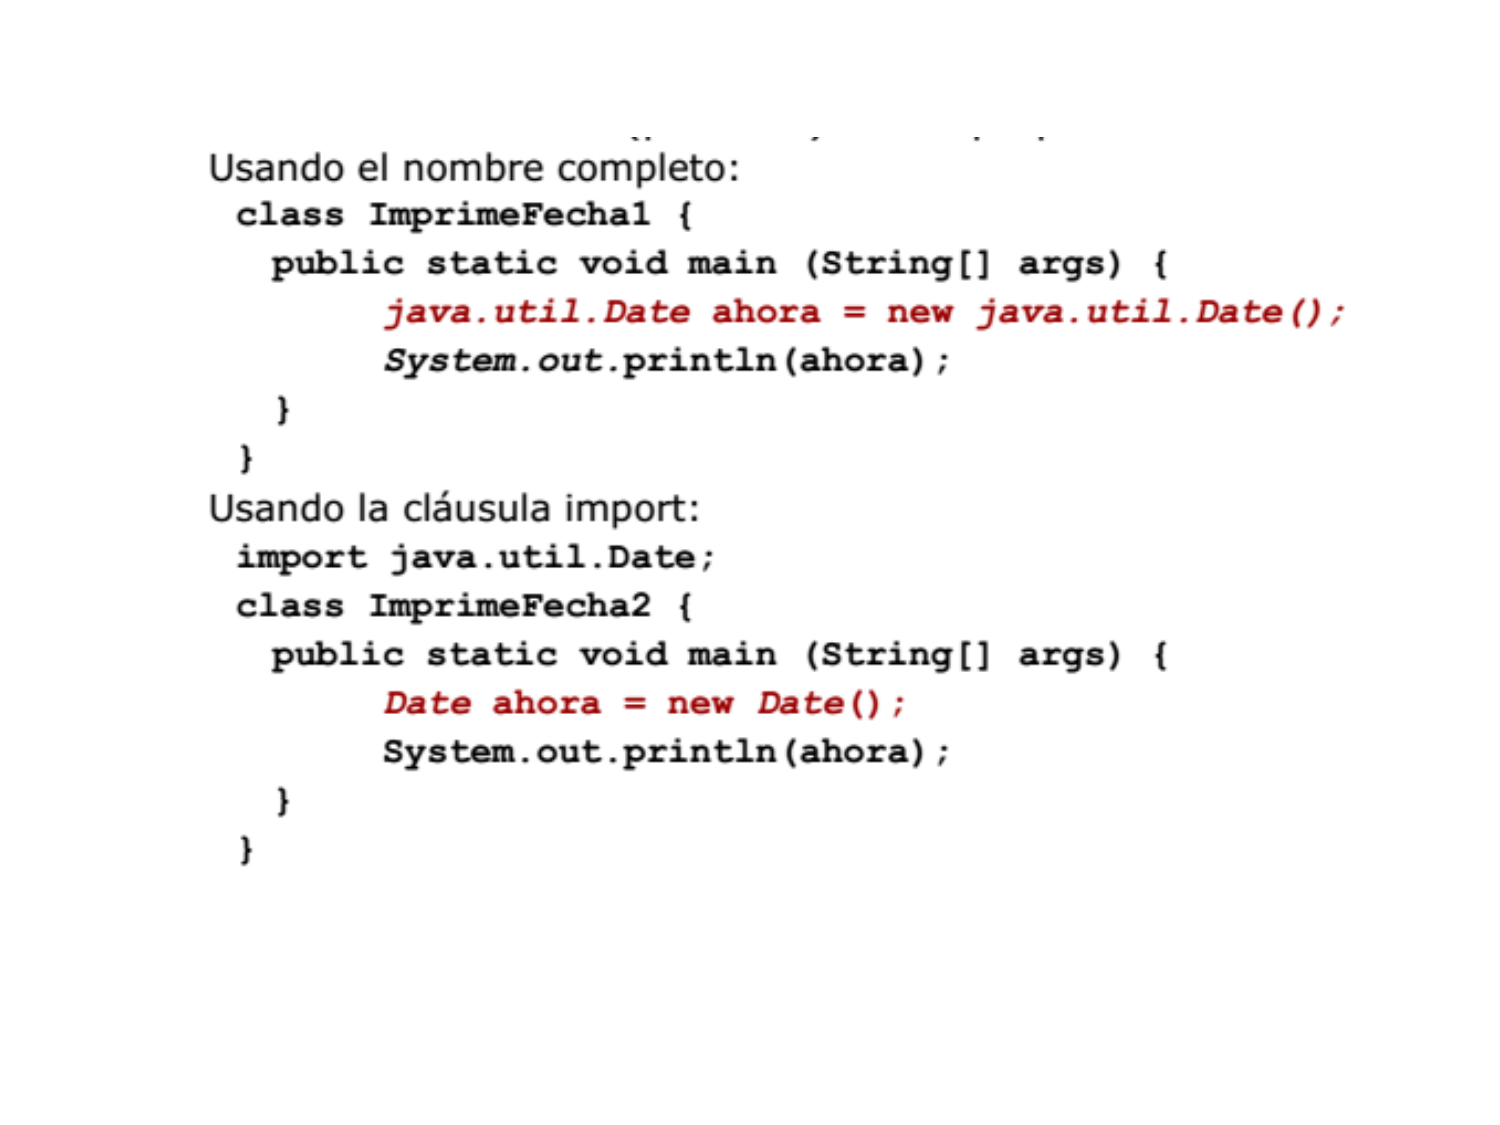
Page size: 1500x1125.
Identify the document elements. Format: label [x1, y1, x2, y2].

picture [206, 137, 1358, 882]
